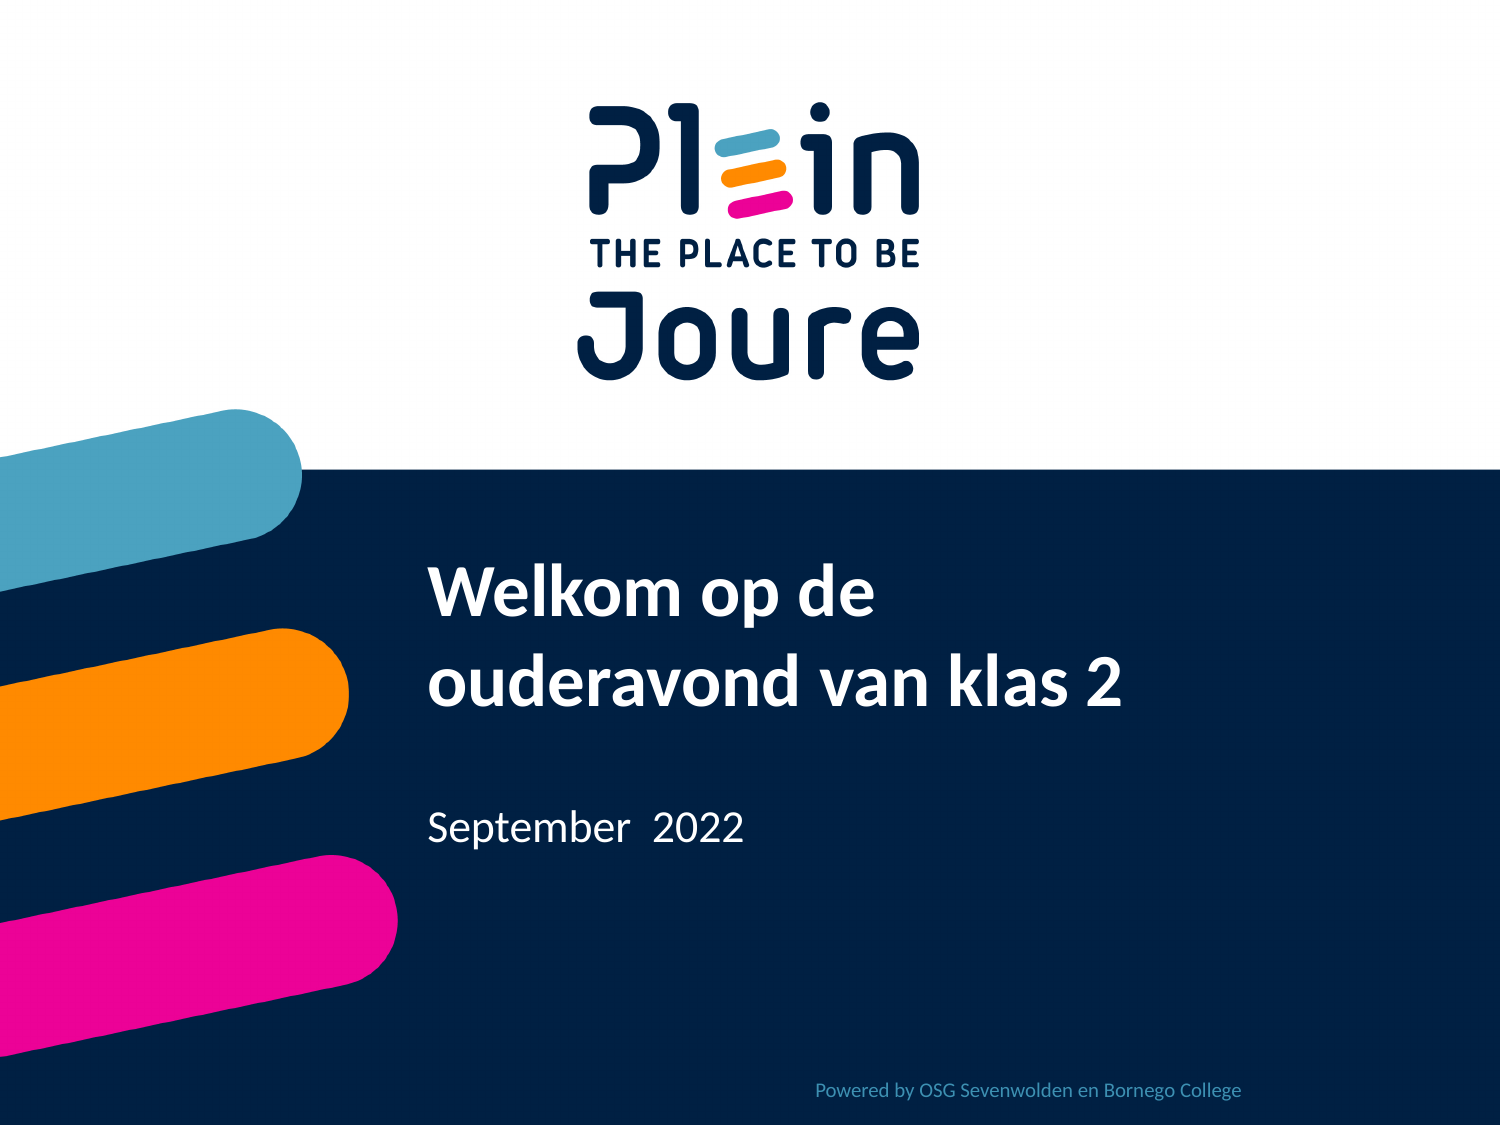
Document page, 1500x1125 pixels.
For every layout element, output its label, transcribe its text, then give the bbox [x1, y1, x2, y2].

title Welkom op de ouderavond van klas 2 [412, 503, 1426, 789]
text_box Powered by OSG Sevenwolden en Bornego College [800, 1053, 1426, 1125]
subtitle September 2022 [412, 789, 1426, 951]
